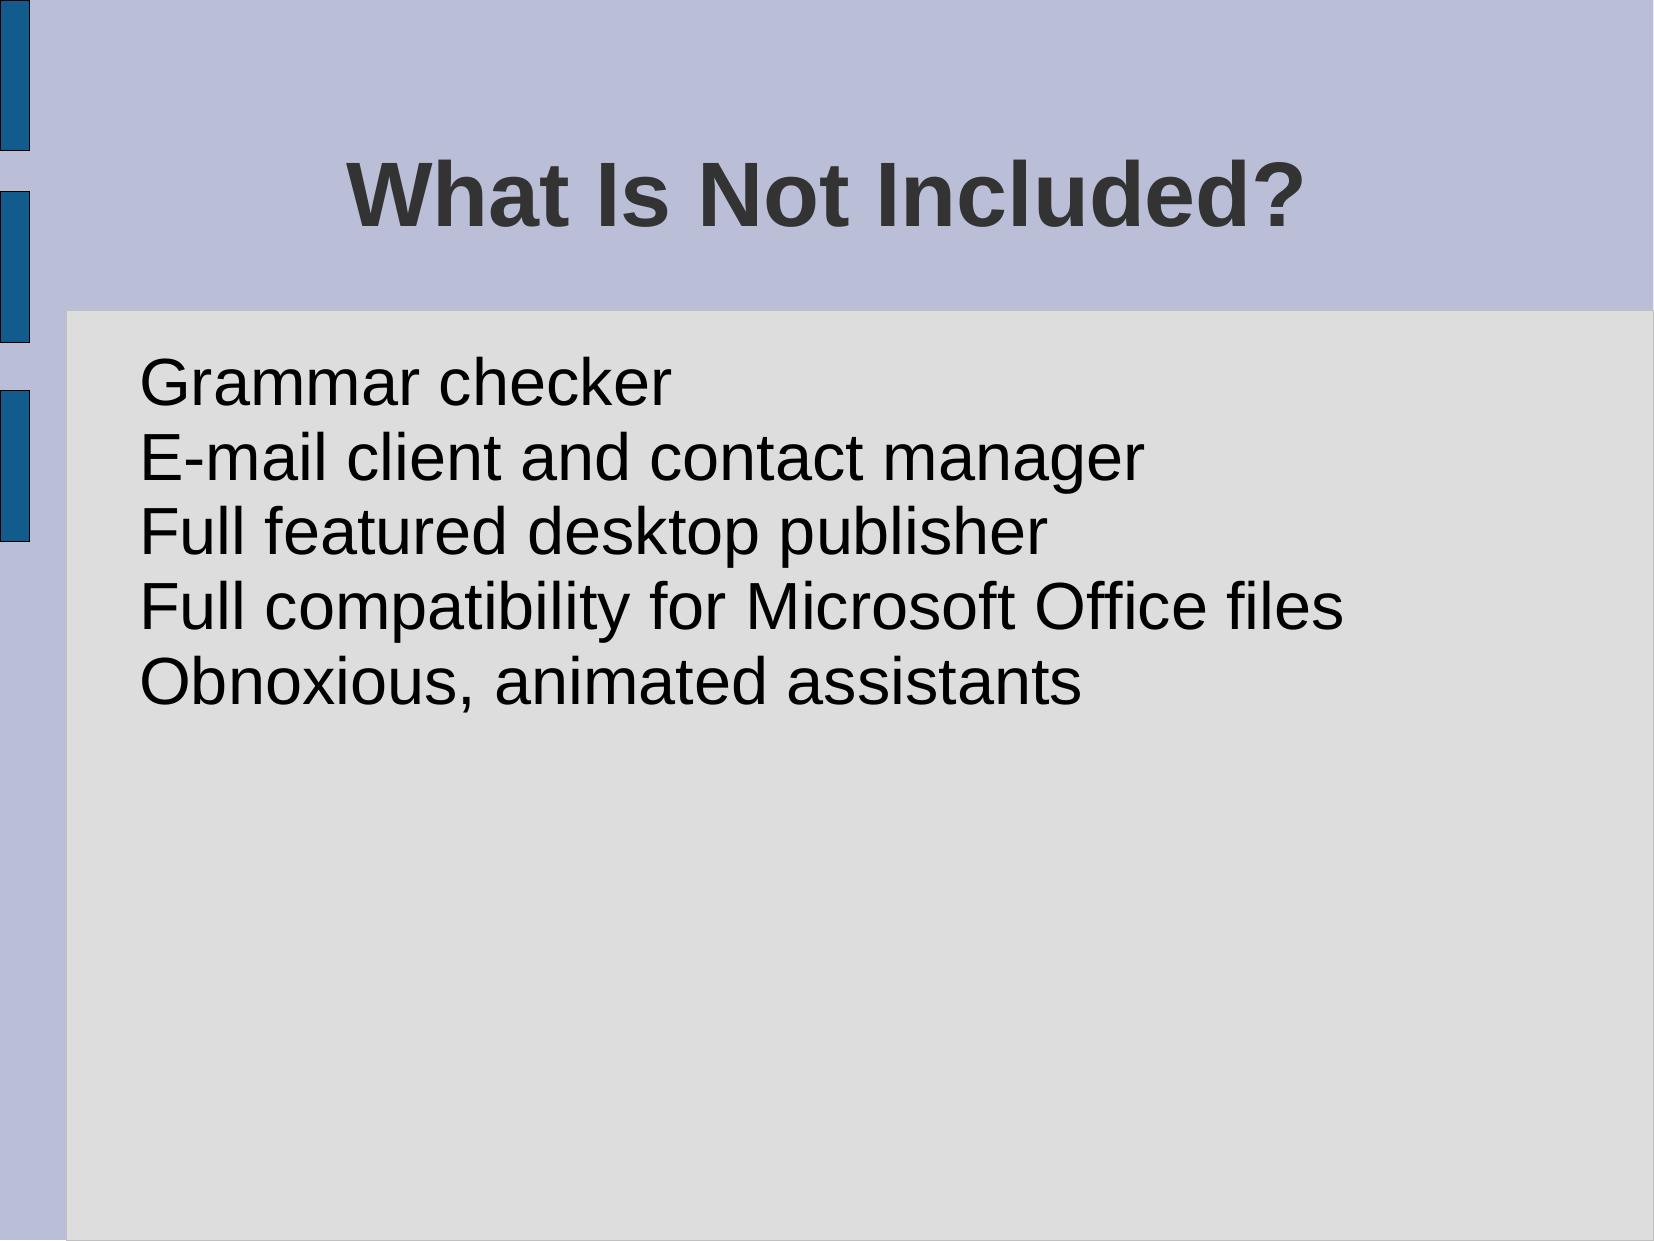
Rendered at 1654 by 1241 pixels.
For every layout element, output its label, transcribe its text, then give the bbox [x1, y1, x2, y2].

title What Is Not Included? [121, 91, 1534, 299]
list Grammar checker E-mail client and contact manager Full featured desktop publisher Full compatibility for Microsoft Office files Obnoxious, animated assistants [121, 344, 1534, 1127]
